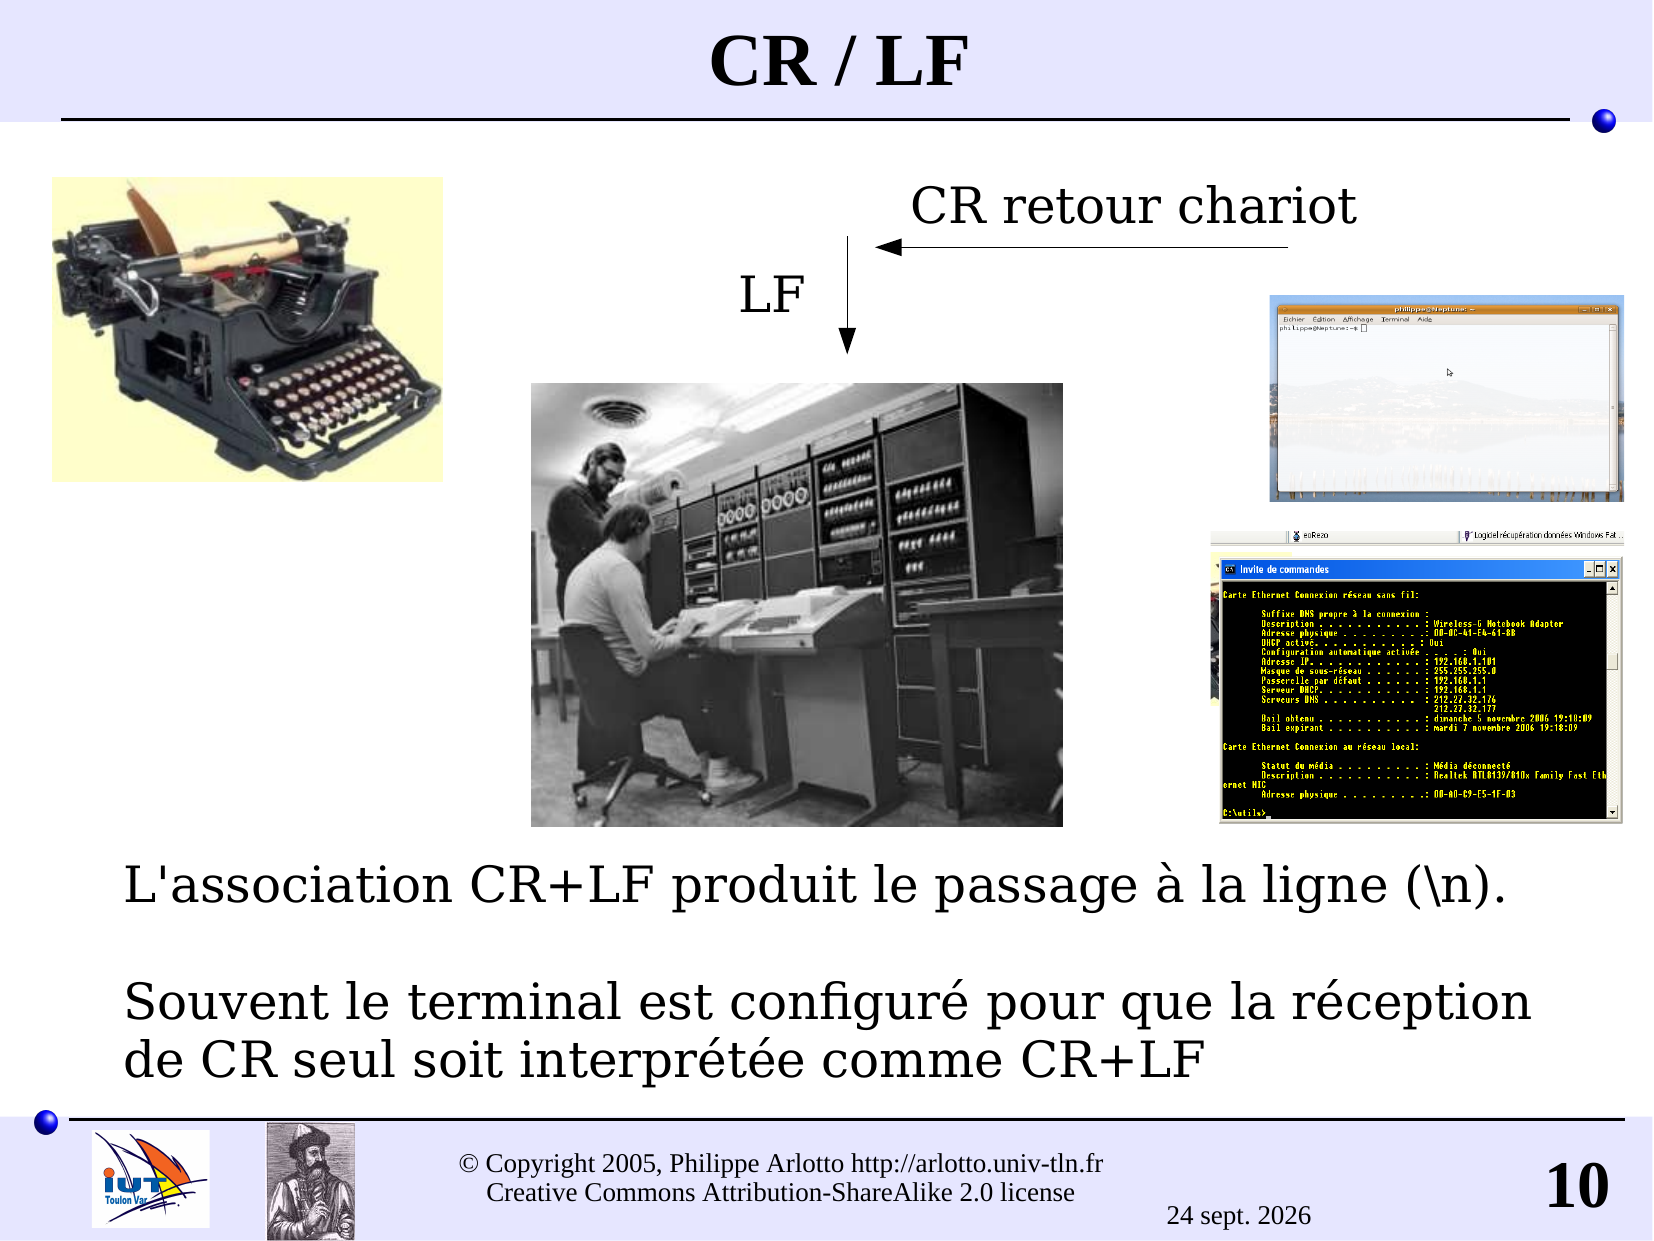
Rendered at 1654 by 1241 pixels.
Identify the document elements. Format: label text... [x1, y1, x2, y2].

picture [1269, 295, 1625, 502]
picture [531, 383, 1063, 827]
title CR / LF [95, 11, 1585, 110]
picture [1210, 531, 1625, 838]
text_box L'association CR+LF produit le passage à la ligne (\n). Souvent le terminal est configuré pour que la réception de CR seul soit interprétée comme CR+LF [123, 856, 1536, 1090]
text_box LF [738, 266, 807, 325]
picture [265, 1122, 355, 1241]
text_box CR retour chariot [910, 177, 1359, 236]
picture [52, 177, 443, 482]
